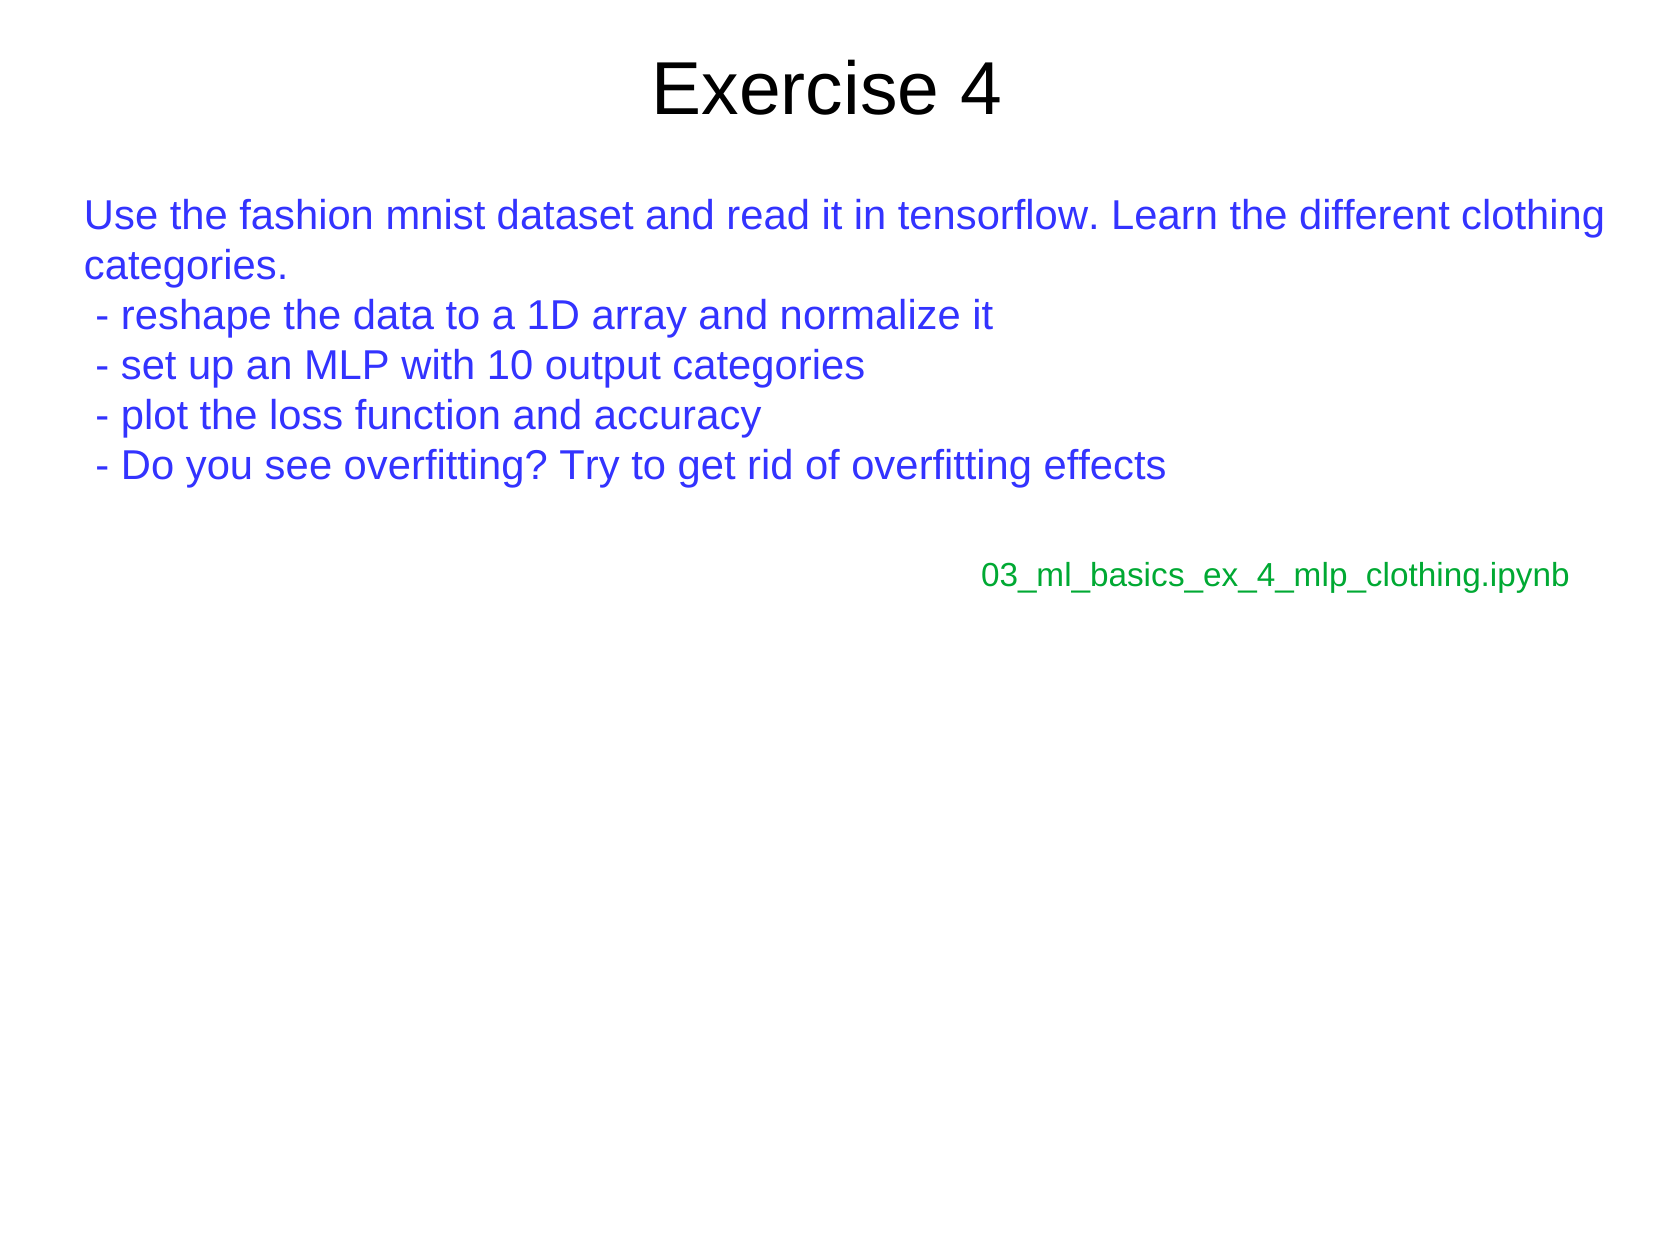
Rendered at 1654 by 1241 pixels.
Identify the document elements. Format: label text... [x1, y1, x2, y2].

text_box 03_ml_basics_ex_4_mlp_clothing.ipynb [966, 548, 1654, 601]
title Exercise 4 [151, 0, 1502, 180]
text_box Use the fashion mnist dataset and read it in tensorflow. Learn the different clothing categories. - reshape the data to a 1D array and normalize it - set up an MLP with 10 output categories - plot the loss function and accuracy - Do you see overfitting? Try to get rid of overfitting effects [54, 180, 1642, 706]
